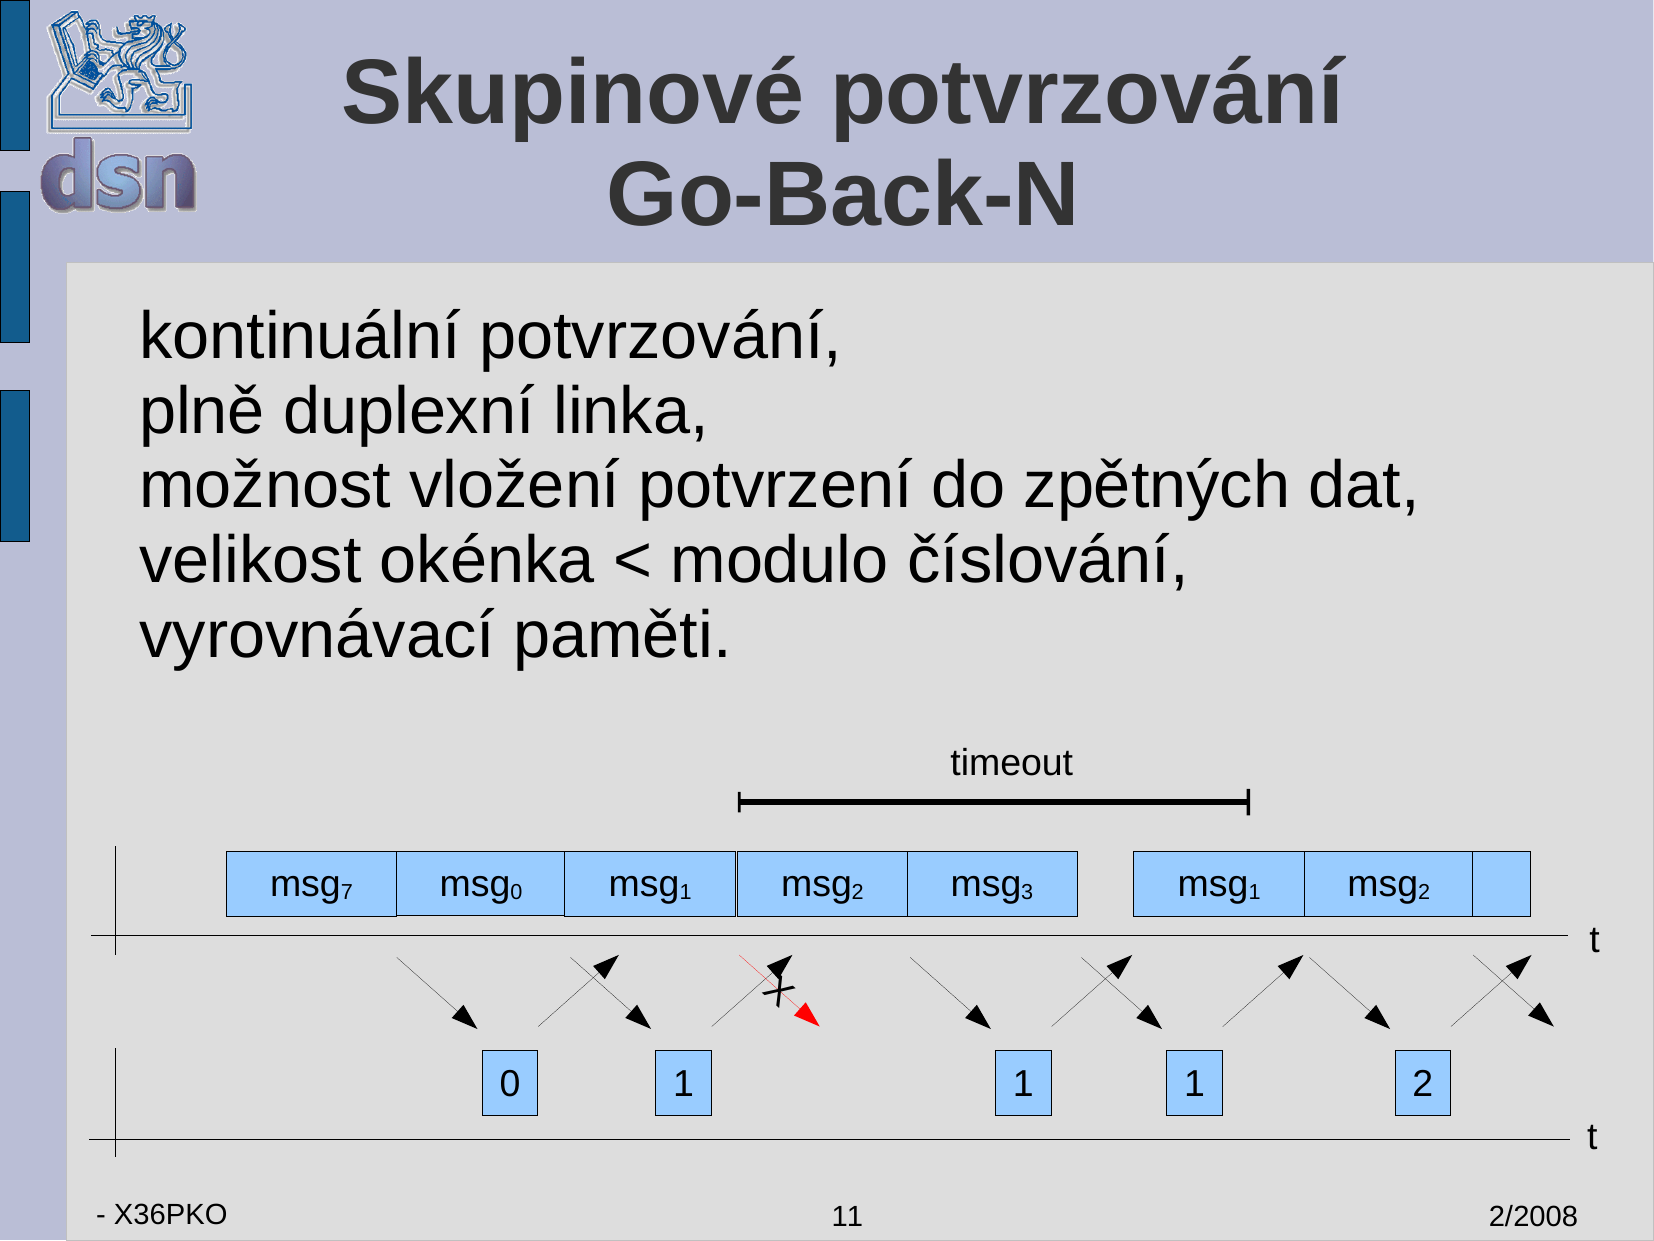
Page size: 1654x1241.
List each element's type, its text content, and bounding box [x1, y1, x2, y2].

text_box msg1 [564, 851, 736, 917]
text_box msg7 [226, 851, 397, 917]
list kontinuální potvrzování, plně duplexní linka, možnost vložení potvrzení do zpětných dat, velikost okénka < modulo číslování, vyrovnávací paměti. [121, 936, 1534, 1111]
text_box 0 [482, 1050, 538, 1116]
text_box msg3 [908, 851, 1078, 917]
text_box 1 [655, 1050, 712, 1116]
title Skupinové potvrzování Go-Back-N [210, 40, 1478, 246]
text_box [1472, 851, 1531, 917]
text_box 1 [995, 1050, 1052, 1116]
text_box msg1 [1133, 851, 1305, 917]
text_box msg0 [397, 851, 564, 916]
text_box t [1572, 1108, 1613, 1166]
text_box timeout [935, 734, 1089, 792]
list kontinuální potvrzování, plně duplexní linka, možnost vložení potvrzení do zpětných dat, velikost okénka < modulo číslování, vyrovnávací paměti. [121, 297, 1534, 935]
text_box msg2 [1305, 851, 1472, 917]
text_box 2 [1395, 1050, 1451, 1116]
text_box msg2 [737, 851, 908, 917]
text_box t [1574, 911, 1615, 969]
text_box 1 [1166, 1050, 1223, 1116]
picture [10, 10, 223, 230]
